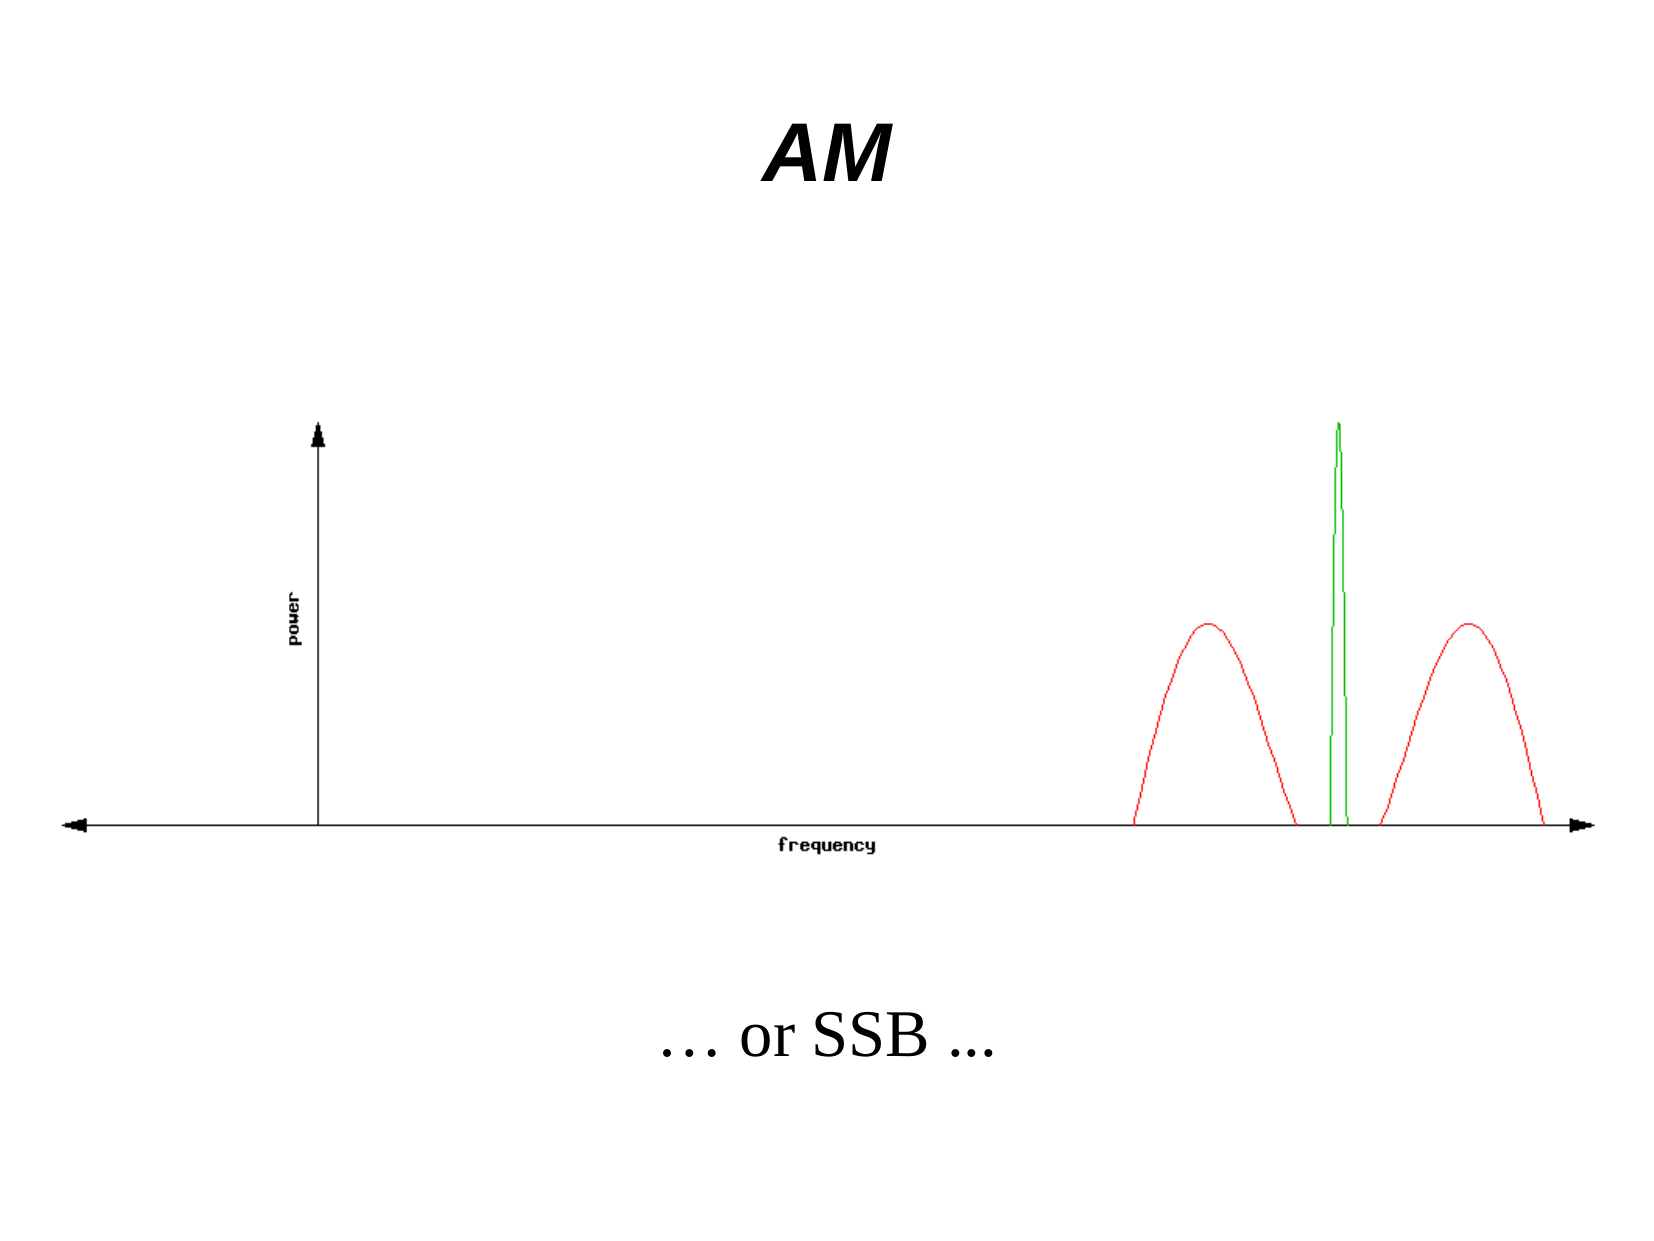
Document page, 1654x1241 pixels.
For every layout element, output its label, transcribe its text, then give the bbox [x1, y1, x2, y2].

text_box … or SSB ... [82, 915, 1571, 1152]
title AM [82, 49, 1571, 257]
picture [31, 388, 1626, 856]
